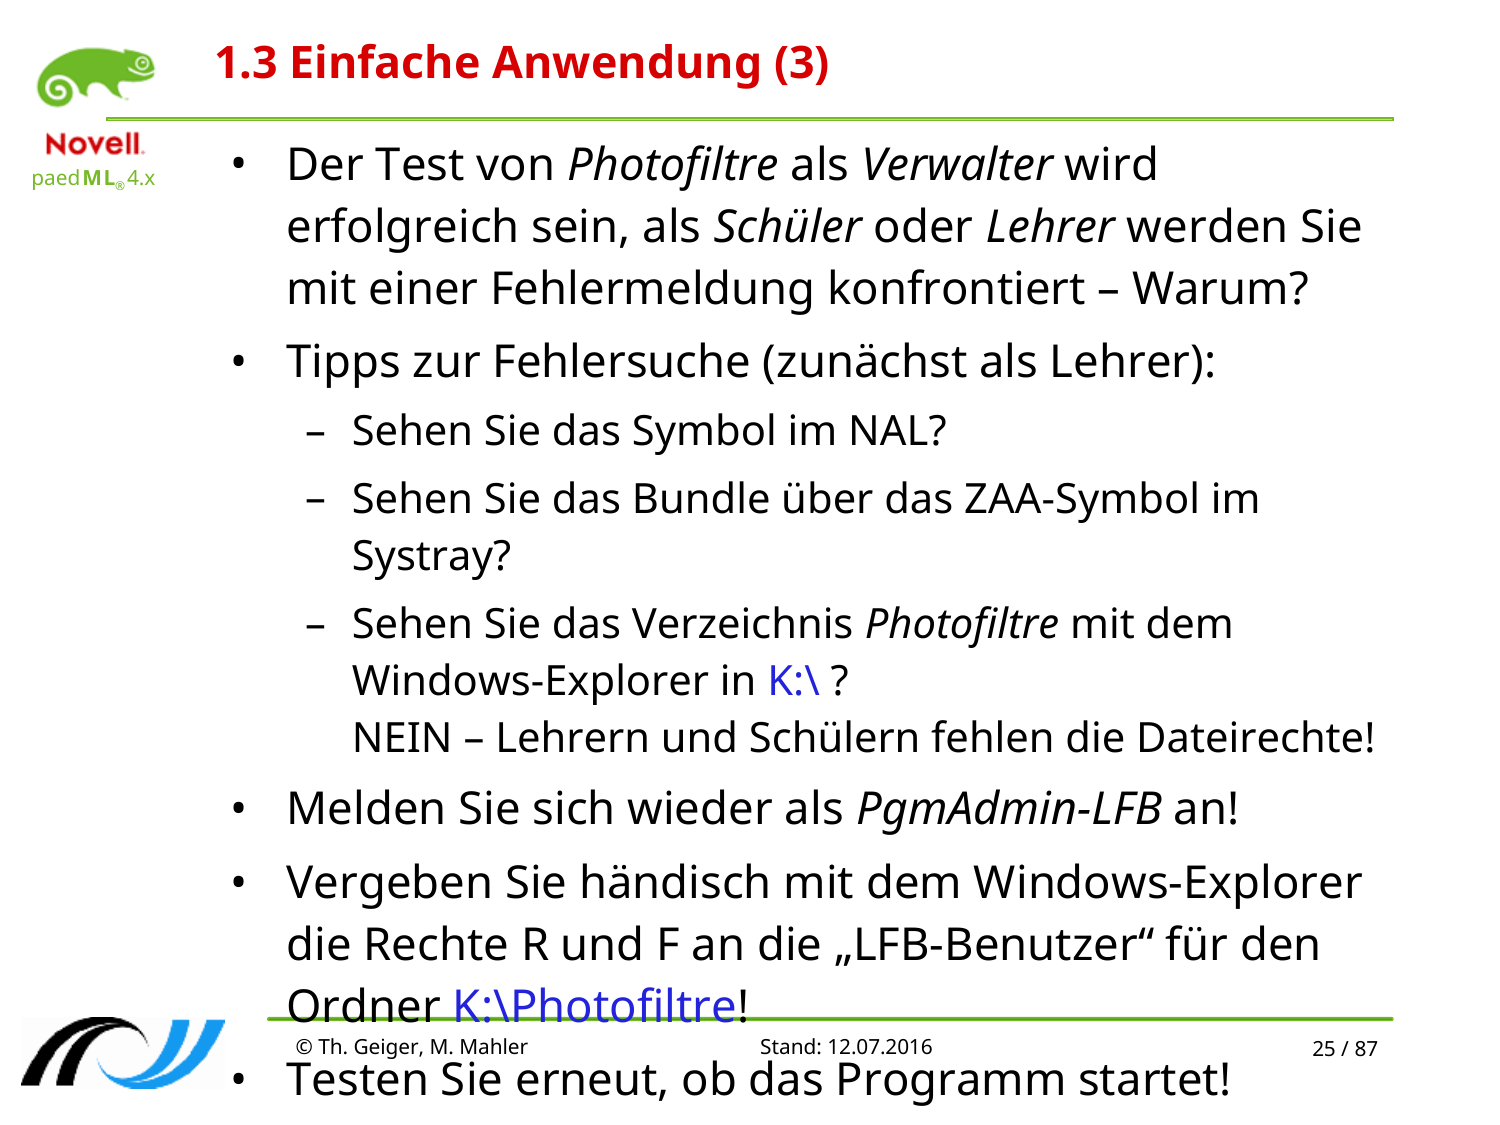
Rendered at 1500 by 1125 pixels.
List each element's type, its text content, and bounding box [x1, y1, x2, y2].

picture [21, 1017, 225, 1089]
title 1.3 Einfache Anwendung (3) [214, 16, 1393, 108]
picture [24, 32, 167, 175]
list Der Test von Photofiltre als Verwalter wird erfolgreich sein, als Schüler oder Lehrer werden Sie mit einer Fehlermeldung konfrontiert – Warum? Tipps zur Fehlersuche (zunächst als Lehrer): Sehen Sie das Symbol im NAL? Sehen Sie das Bundle über das ZAA-Symbol im Systray? Sehen Sie das Verzeichnis Photofiltre mit dem Windows-Explorer in K:\ ? NEIN – Lehrern und Schülern fehlen die Dateirechte! Melden Sie sich wieder als PgmAdmin-LFB an! Vergeben Sie händisch mit dem Windows-Explorer die Rechte R und F an die „LFB-Benutzer“ für den Ordner K:\Photofiltre! Testen Sie erneut, ob das Programm startet! [230, 131, 1388, 1025]
